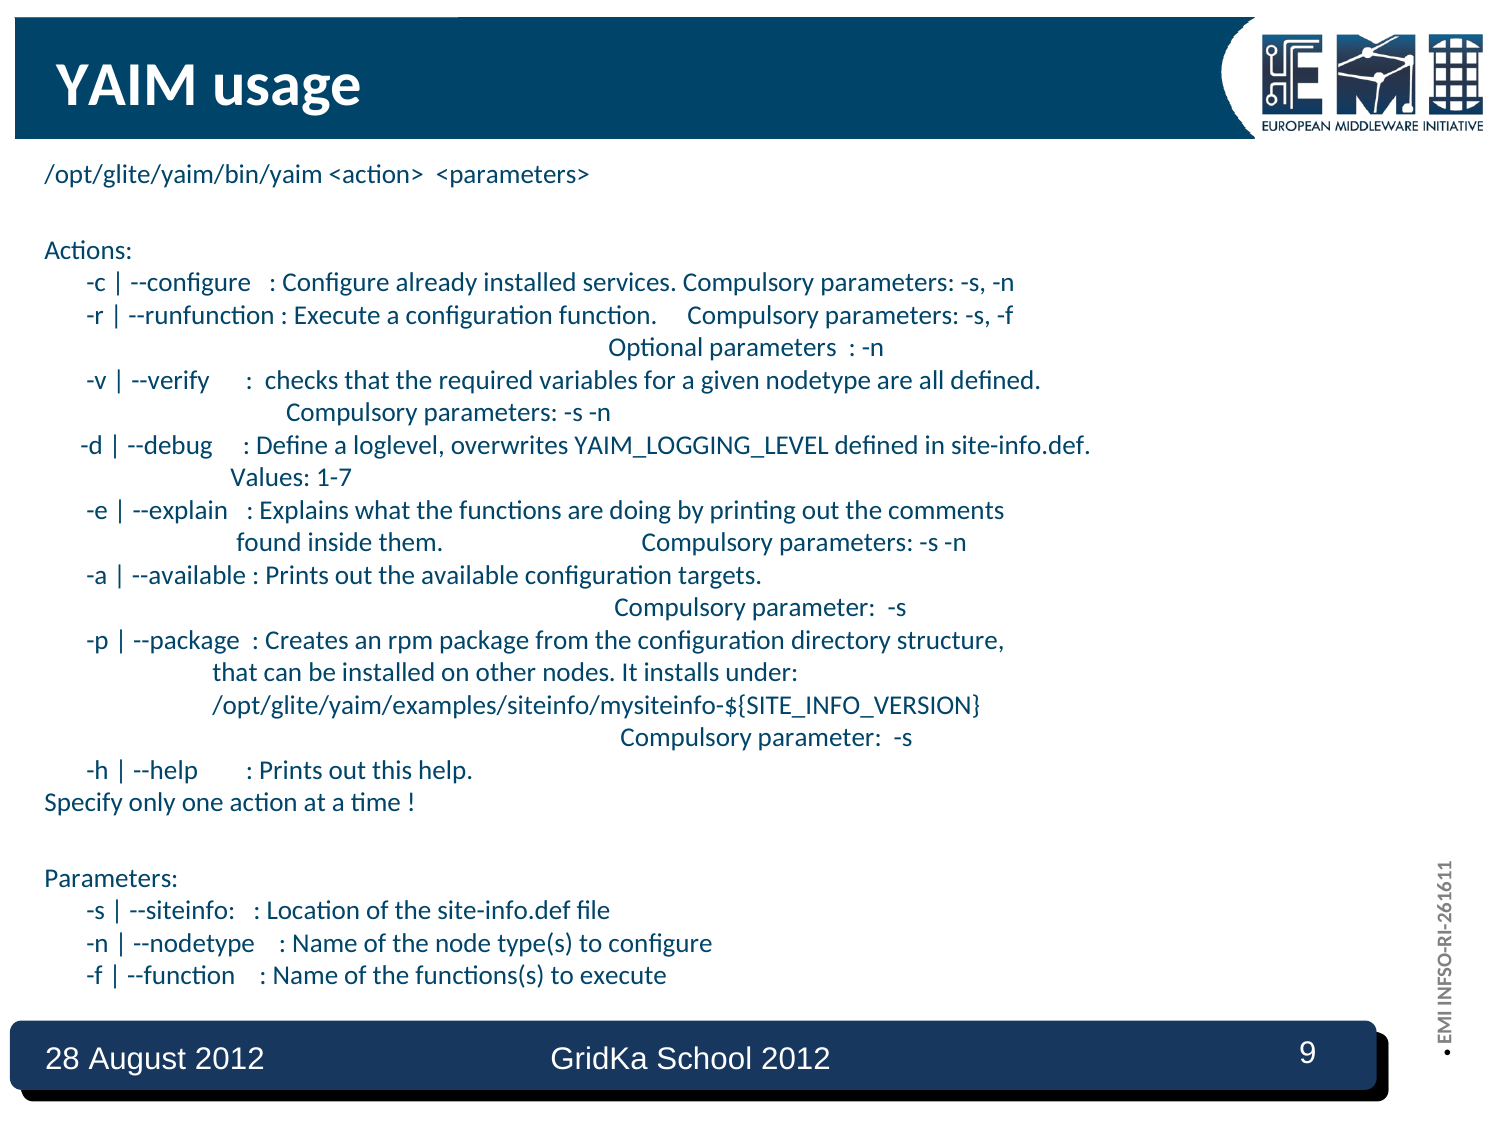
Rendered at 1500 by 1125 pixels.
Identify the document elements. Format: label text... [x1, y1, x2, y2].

picture [28, 17, 1255, 139]
text_box YAIM usage [41, 35, 1089, 126]
picture [1262, 34, 1483, 131]
picture [14, 17, 25, 139]
text_box /opt/glite/yaim/bin/yaim <action> <parameters> Actions: -c | --configure : Configure already installed services. Compulsory parameters: -s, -n -r | --runfunction : Execute a configuration function. Compulsory parameters: -s, -f Optional parameters : -n -v | --verify : checks that the required variables for a given nodetype are all defined. Compulsory parameters: -s -n -d | --debug : Define a loglevel, overwrites YAIM_LOGGING_LEVEL defined in site-info.def. Values: 1-7 -e | --explain : Explains what the functions are doing by printing out the comments found inside them. Compulsory parameters: -s -n -a | --available : Prints out the available configuration targets. Compulsory parameter: -s -p | --package : Creates an rpm package from the configuration directory structure, that can be installed on other nodes. It installs under: /opt/glite/yaim/examples/siteinfo/mysiteinfo-${SITE_INFO_VERSION} Compulsory parameter: -s -h | --help : Prints out this help. Specify only one action at a time ! Parameters: -s | --siteinfo: : Location of the site-info.def file -n | --nodetype : Name of the node type(s) to configure -f | --function : Name of the functions(s) to execute [29, 148, 1474, 1035]
